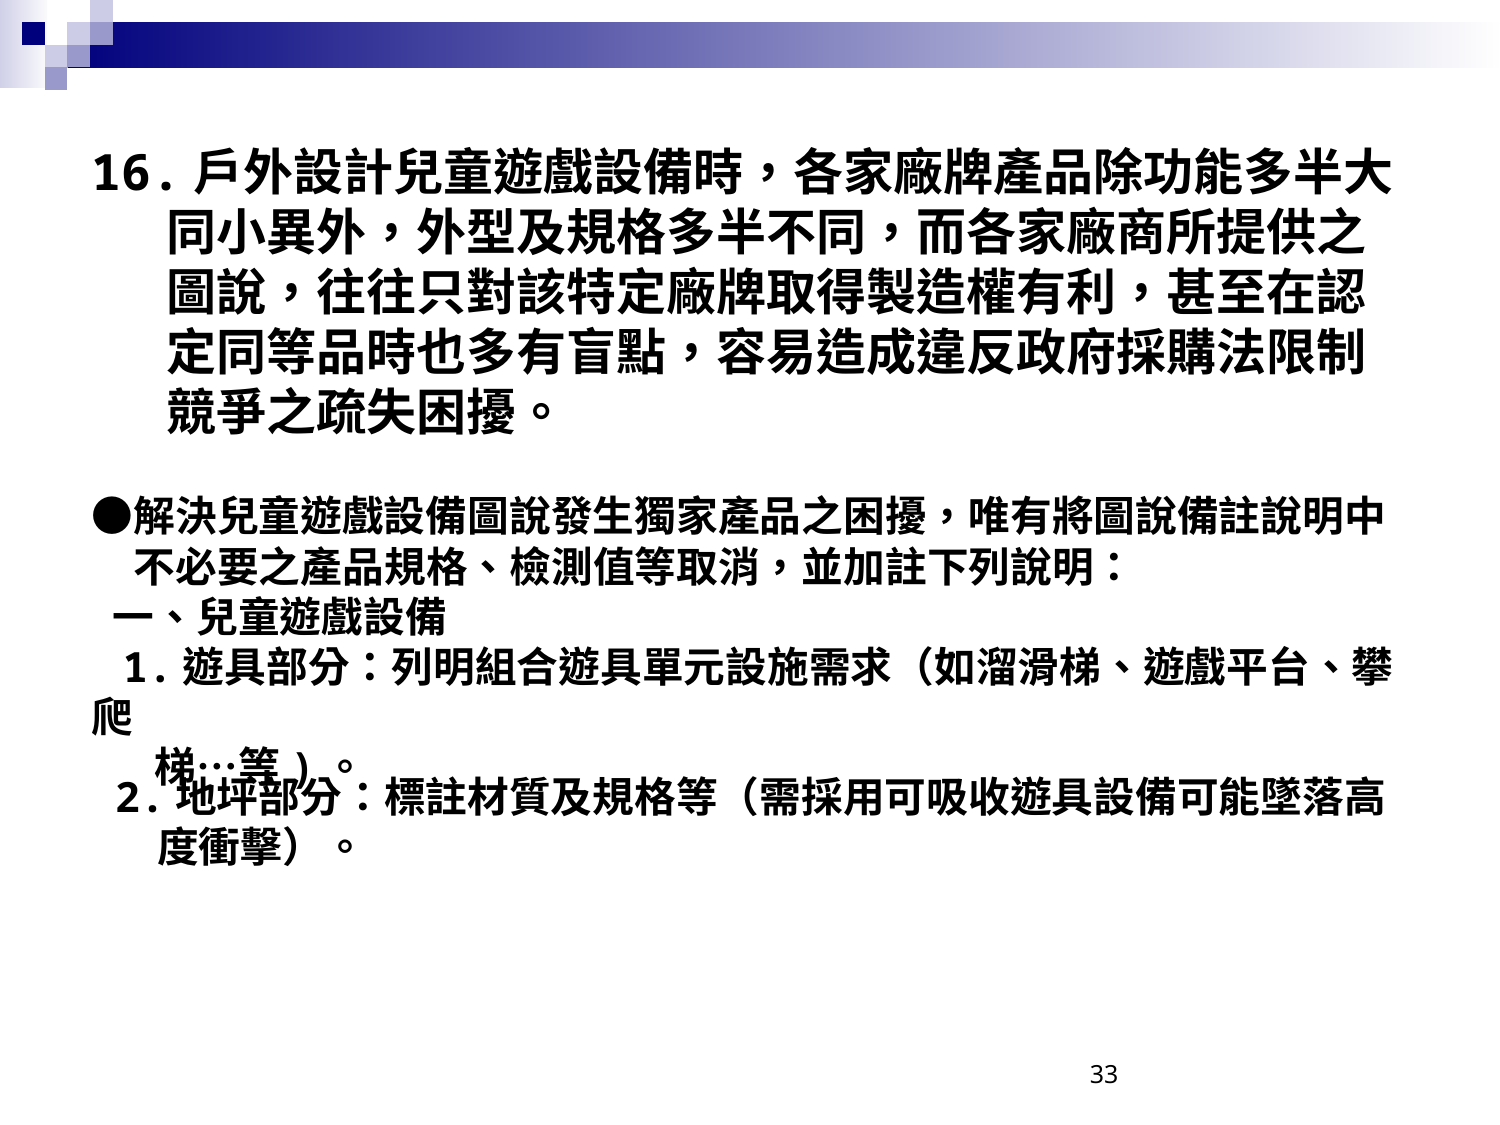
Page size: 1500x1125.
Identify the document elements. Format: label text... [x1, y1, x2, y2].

text_box [1074, 1025, 1426, 1101]
text_box 16.戶外設計兒童遊戲設備時，各家廠牌產品除功能多半大 同小異外，外型及規格多半不同，而各家廠商所提供之 圖說，往往只對該特定廠牌取得製造權有利，甚至在認 定同等品時也多有盲點，容易造成違反政府採購法限制 競爭之疏失困擾。 ●解決兒童遊戲設備圖說發生獨家產品之困擾，唯有將圖說備註說明中 不必要之產品規格、檢測值等取消，並加註下列說明： 一、兒童遊戲設備 1.遊具部分：列明組合遊具單元設施需求（如溜滑梯、遊戲平台、攀爬 梯…等)。 [77, 33, 1423, 848]
text_box 2.地坪部分：標註材質及規格等（需採用可吸收遊具設備可能墜落高 度衝擊）。 [100, 763, 1411, 923]
